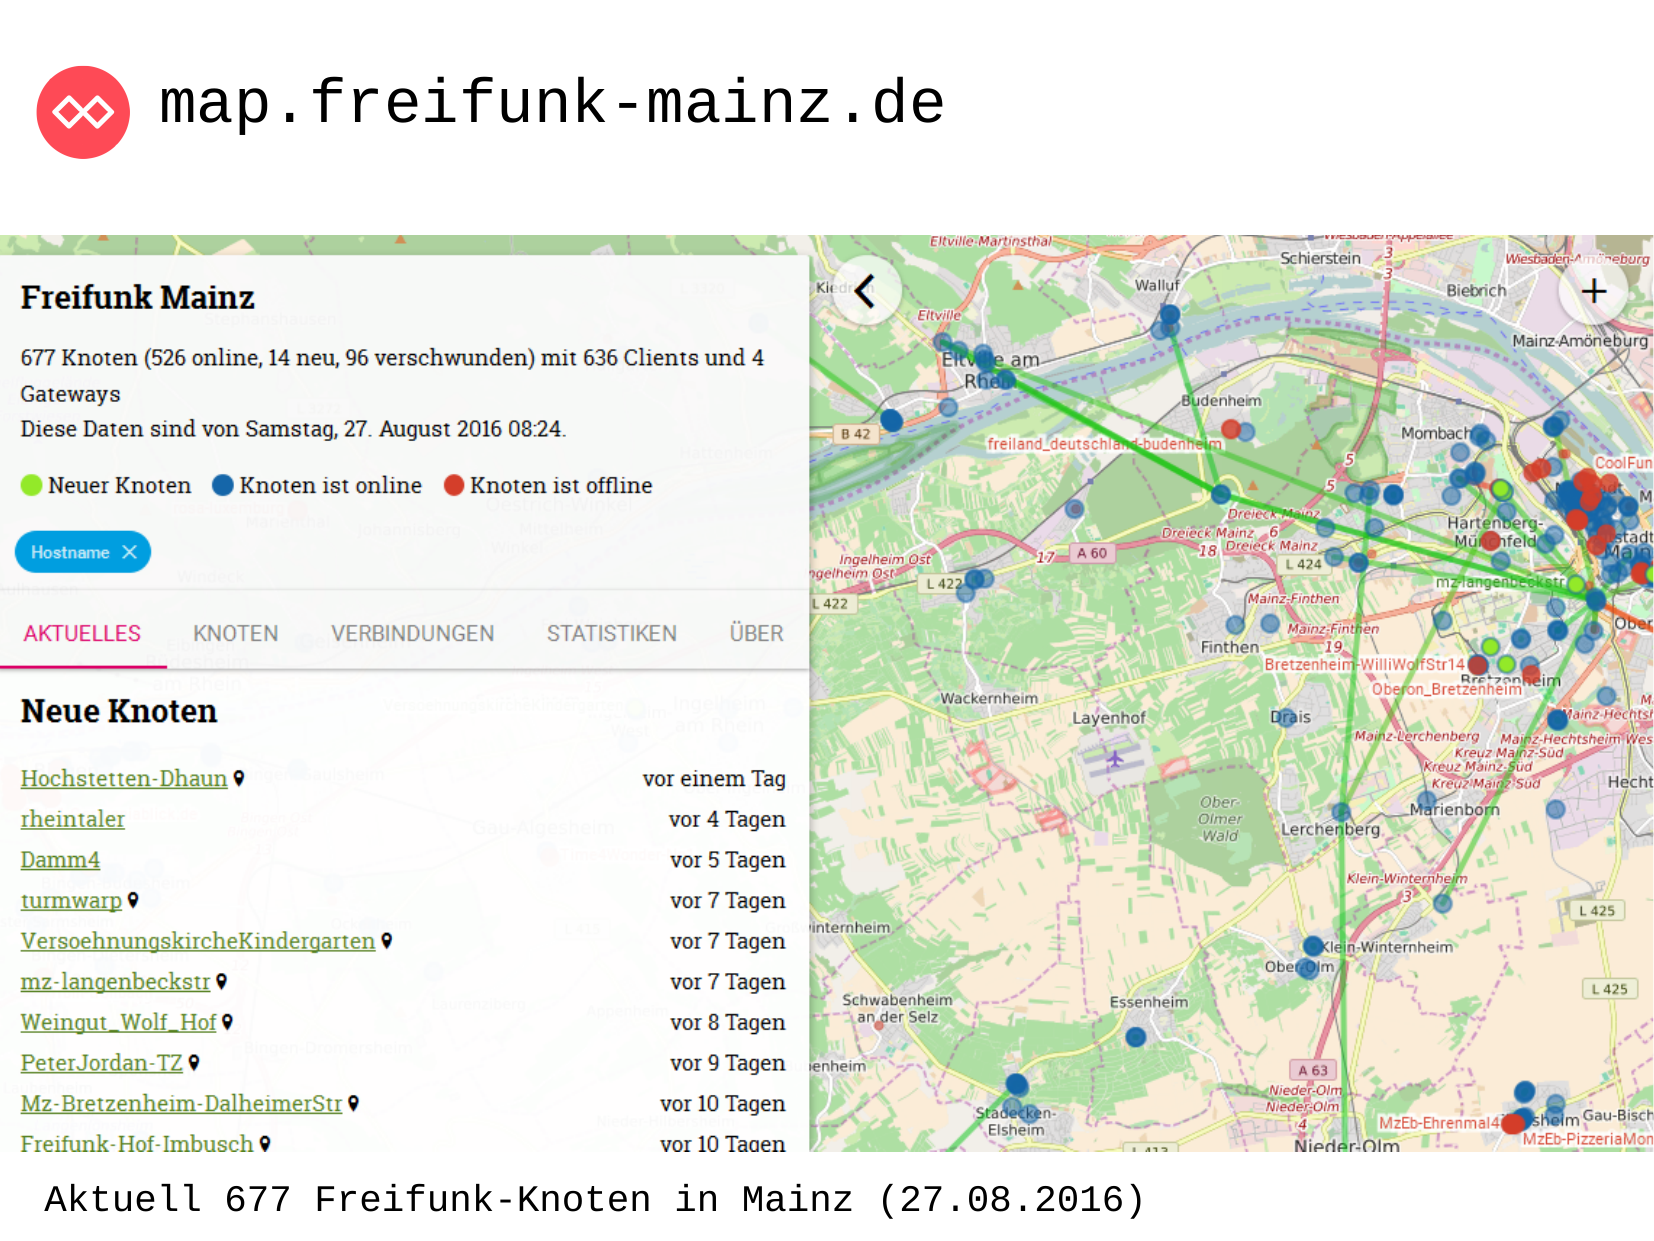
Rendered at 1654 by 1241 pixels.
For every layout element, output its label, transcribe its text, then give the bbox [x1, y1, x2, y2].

picture [0, 235, 1654, 1152]
picture [17, 46, 149, 178]
title map.freifunk-mainz.de [159, 2, 1648, 210]
text_box Aktuell 677 Freifunk-Knoten in Mainz (27.08.2016) [29, 1172, 1654, 1241]
